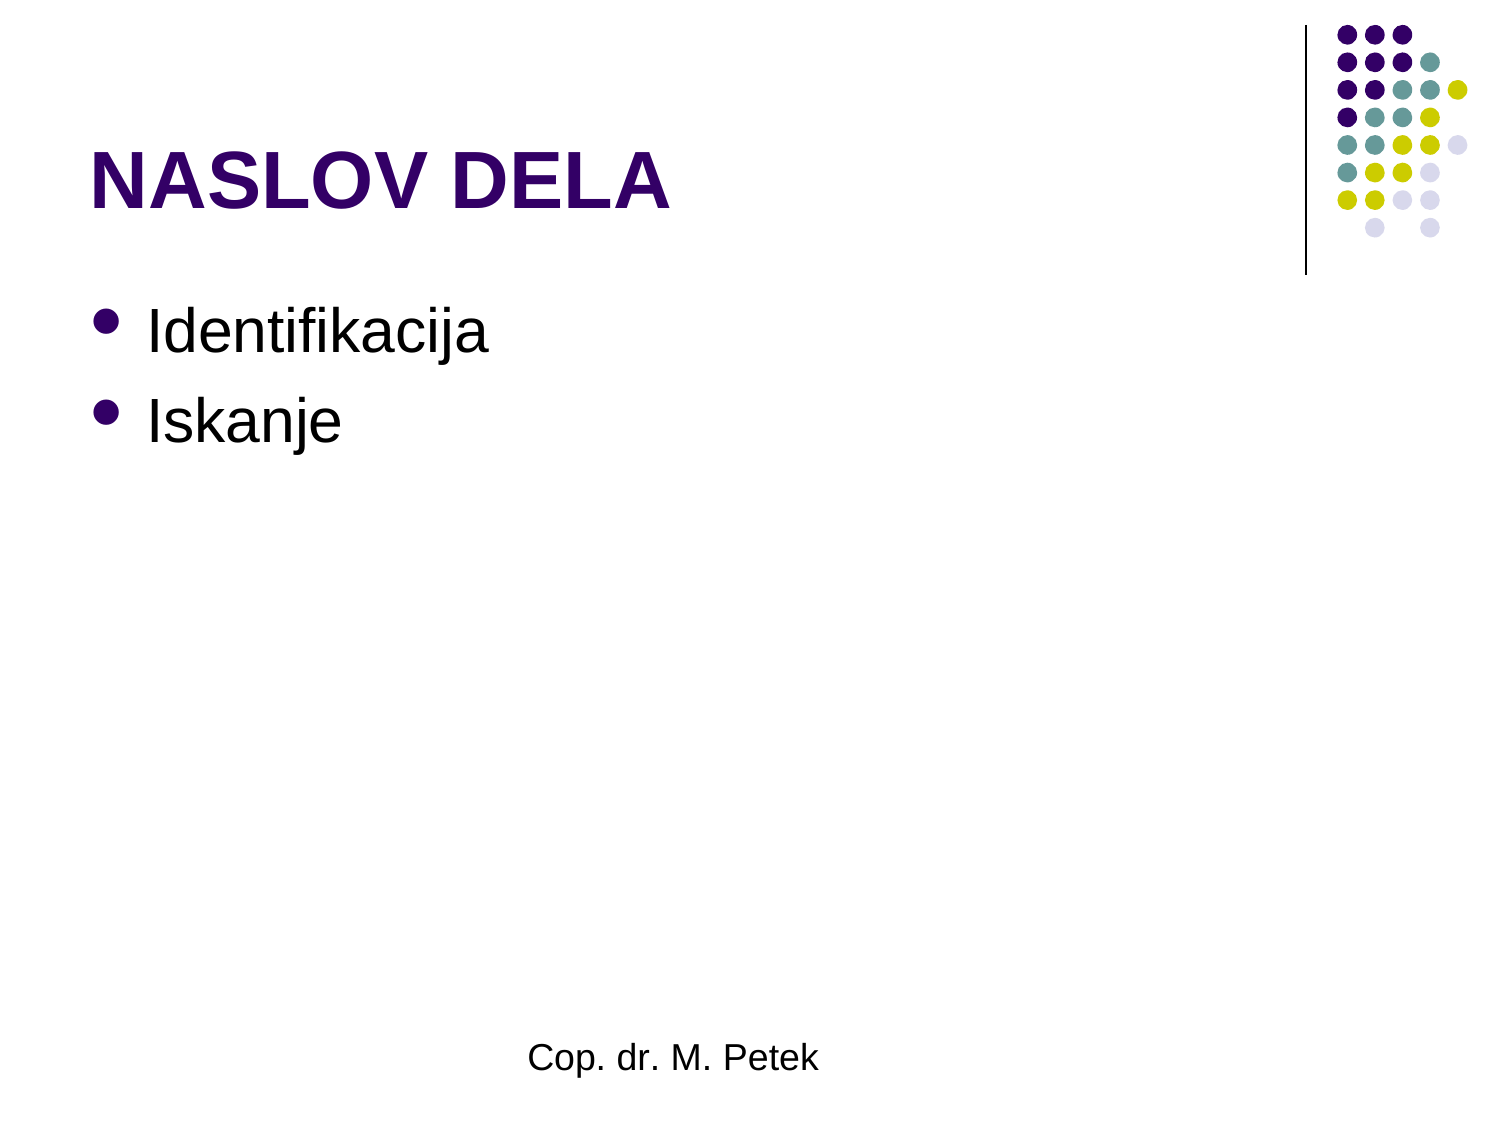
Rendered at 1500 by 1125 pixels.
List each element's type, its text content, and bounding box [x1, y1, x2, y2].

title NASLOV DELA [74, 20, 1313, 233]
list Identifikacija Iskanje [75, 282, 1426, 1006]
